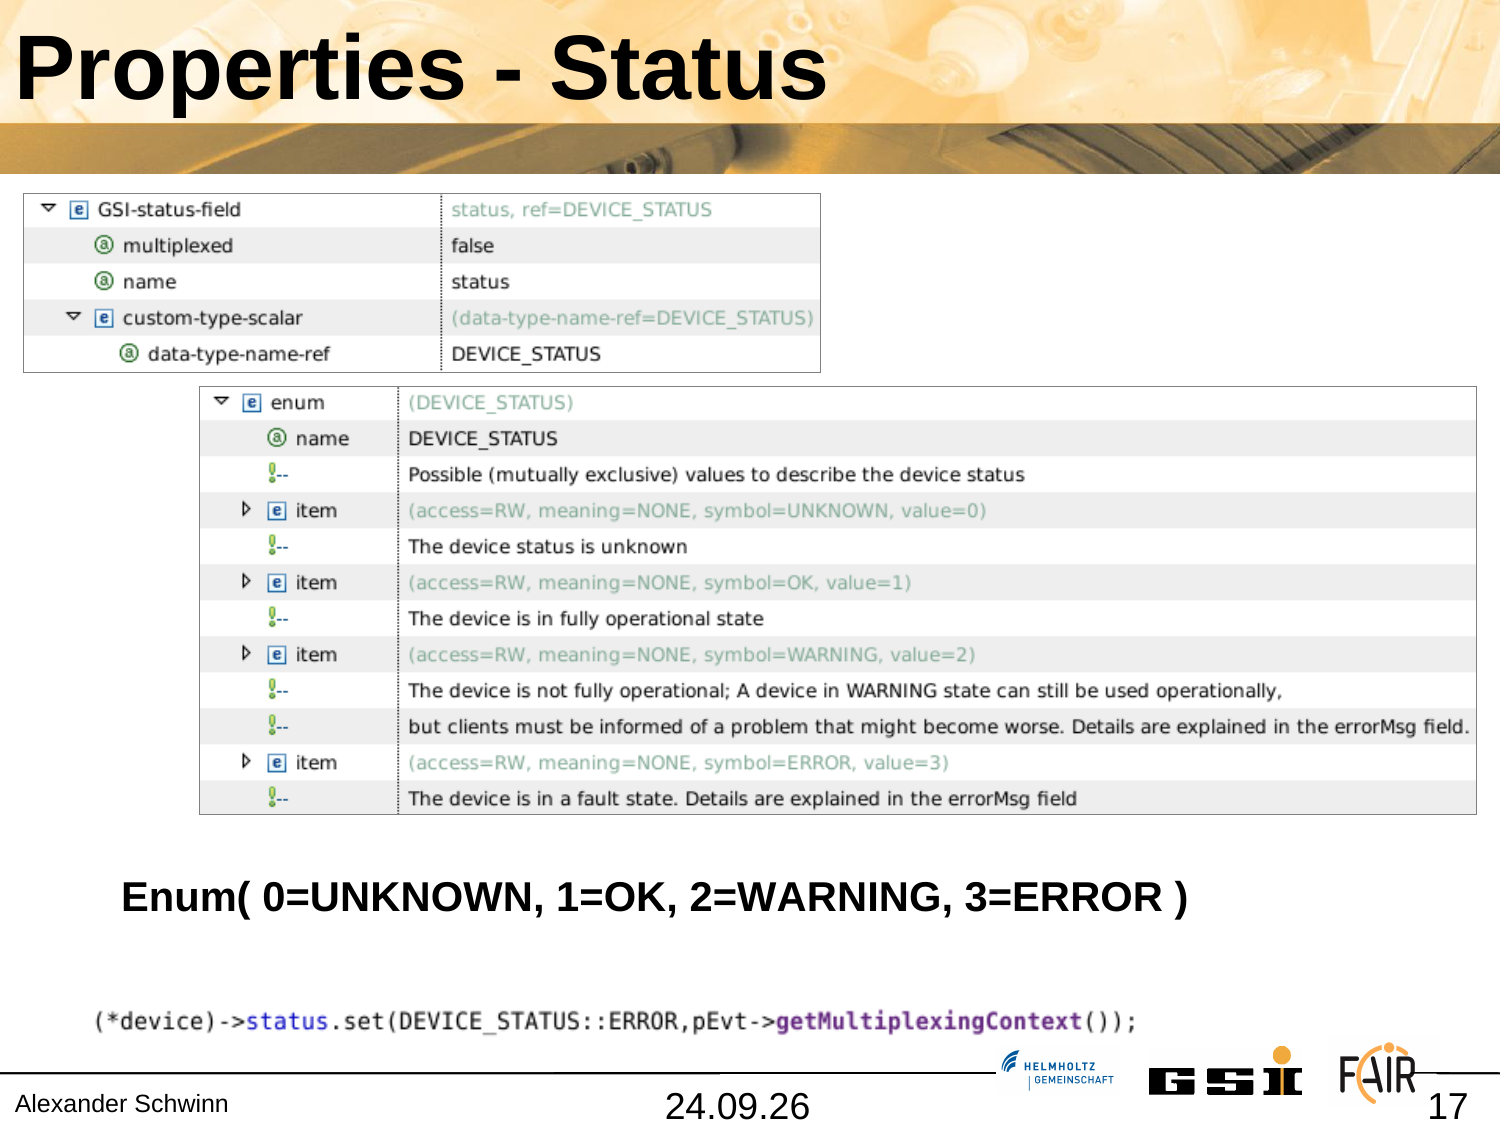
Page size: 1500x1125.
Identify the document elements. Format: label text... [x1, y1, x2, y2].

picture [82, 997, 1146, 1095]
text_box Enum( 0=UNKNOWN, 1=OK, 2=WARNING, 3=ERROR ) [106, 862, 1202, 928]
picture [23, 193, 821, 373]
picture [0, 126, 1500, 175]
picture [1328, 1034, 1439, 1106]
picture [1149, 1046, 1302, 1095]
picture [199, 386, 1477, 815]
title Properties - Status [0, 0, 1500, 126]
